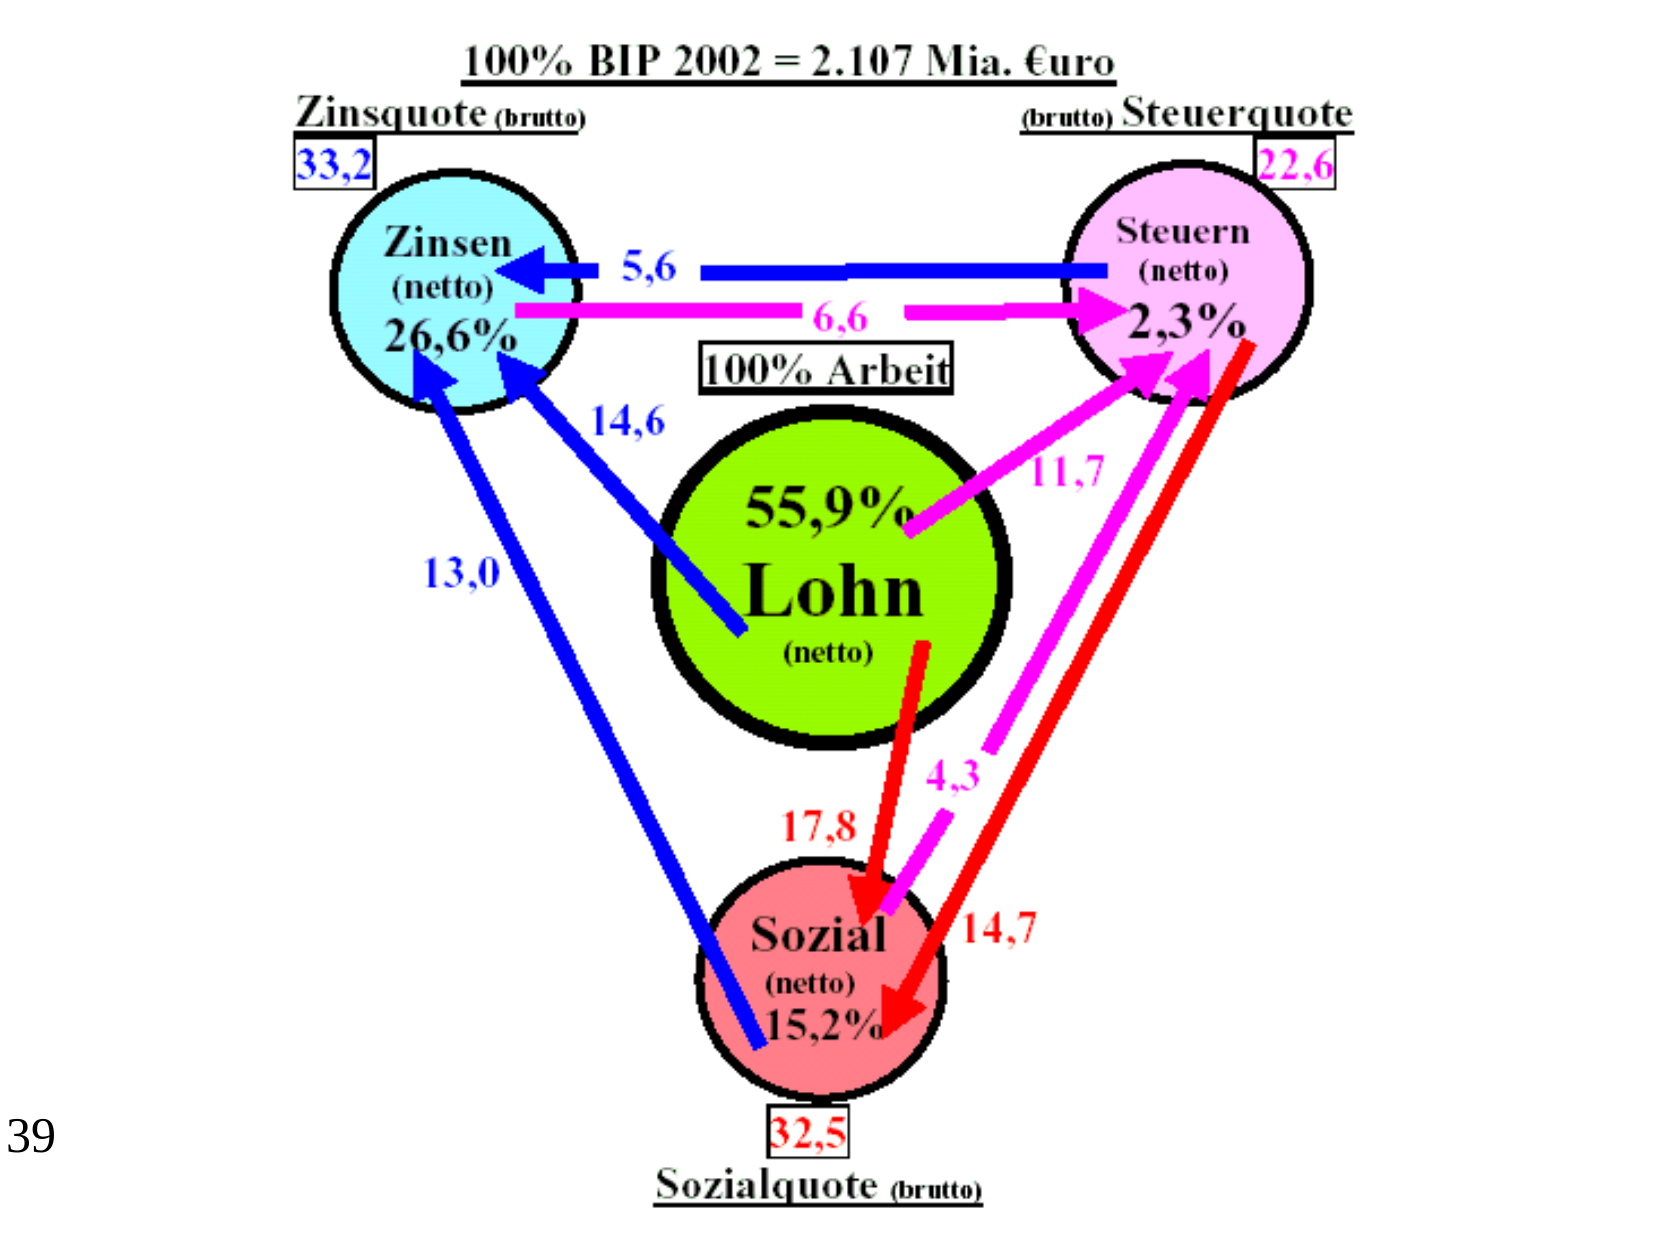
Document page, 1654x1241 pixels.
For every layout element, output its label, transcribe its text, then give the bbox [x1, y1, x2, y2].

text_box <Nummer> [6, 1104, 242, 1166]
picture [269, 21, 1380, 1230]
